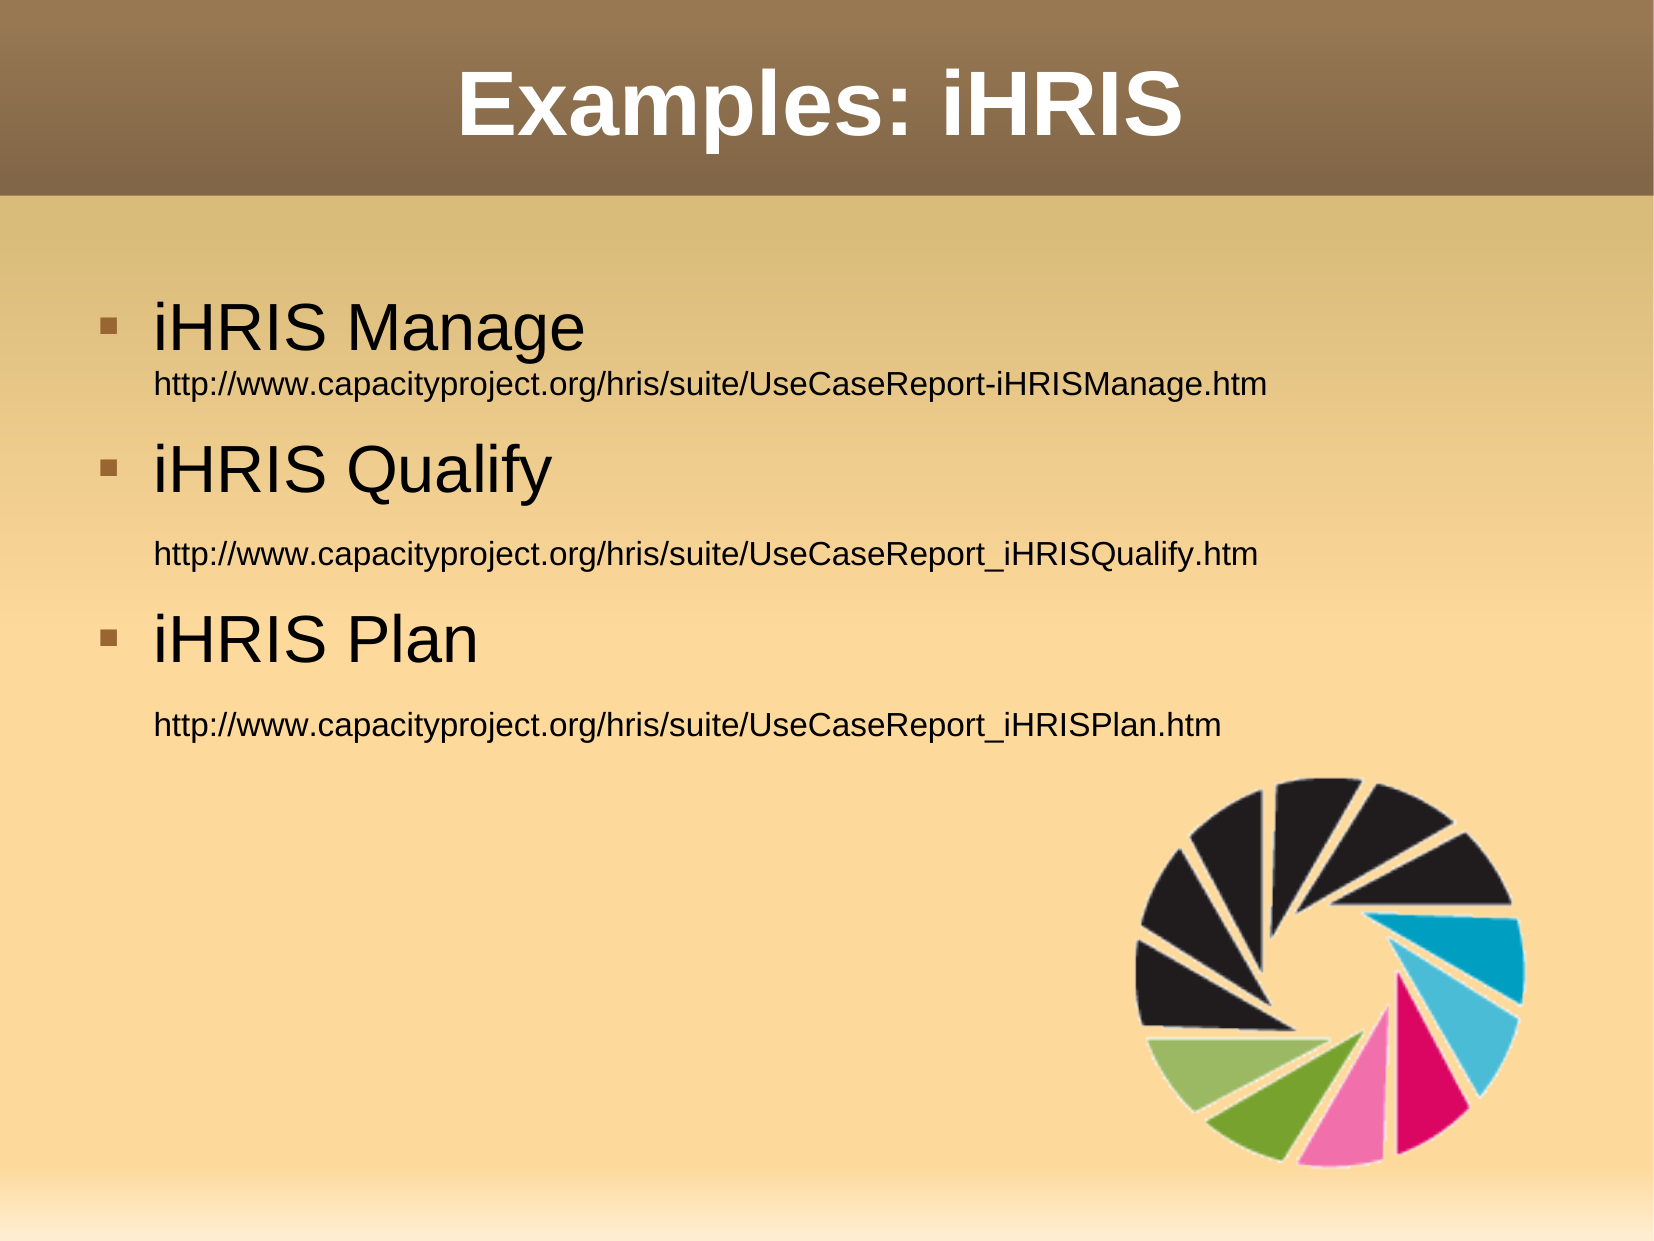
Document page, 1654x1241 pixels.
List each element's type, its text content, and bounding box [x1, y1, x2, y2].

list iHRIS Manage http://www.capacityproject.org/hris/suite/UseCaseReport-iHRISManage.htm iHRIS Qualify http://www.capacityproject.org/hris/suite/UseCaseReport_iHRISQualify.htm iHRIS Plan http://www.capacityproject.org/hris/suite/UseCaseReport_iHRISPlan.htm [82, 290, 1571, 1094]
picture [0, 0, 1654, 1241]
title Examples: iHRIS [76, 7, 1565, 200]
